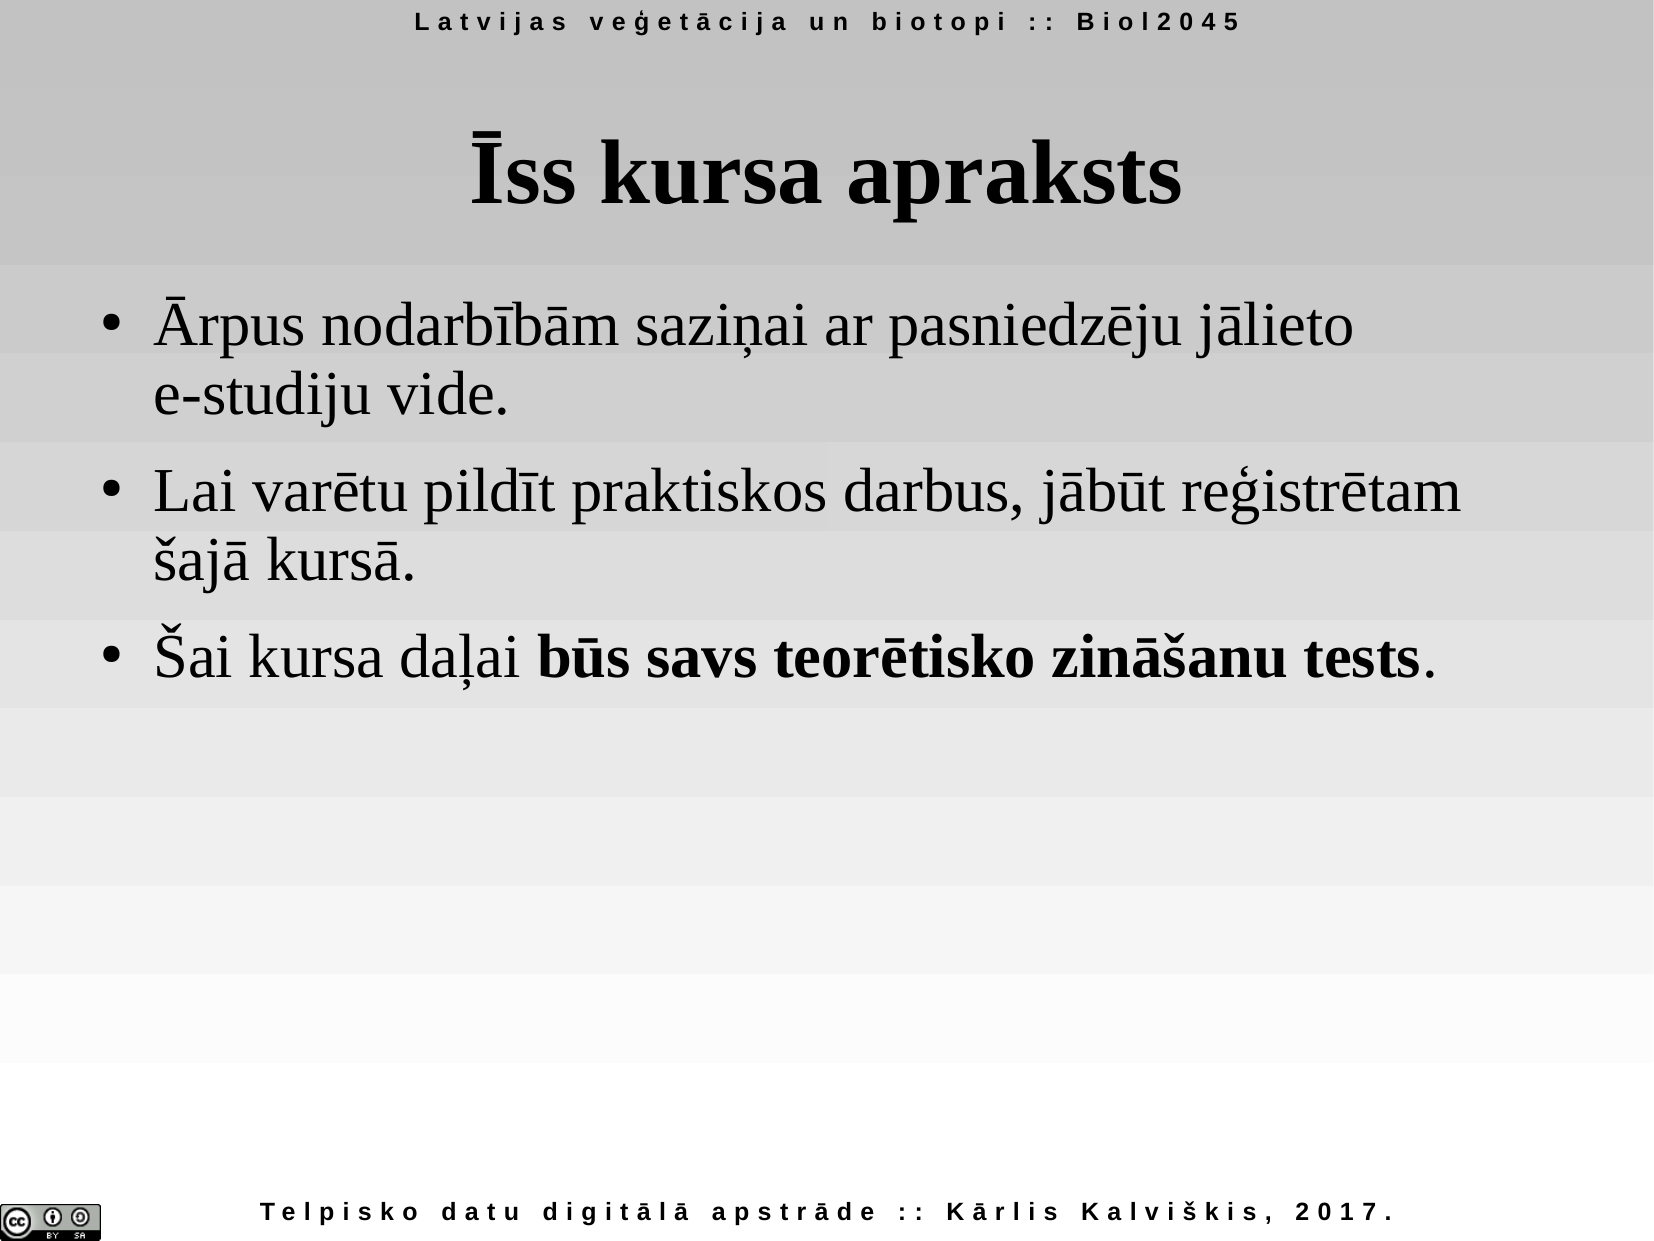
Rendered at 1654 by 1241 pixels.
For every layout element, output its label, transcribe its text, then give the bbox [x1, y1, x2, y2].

list Ārpus nodarbībām saziņai ar pasniedzēju jālieto e‑studiju vide. Lai varētu pildīt praktiskos darbus, jābūt reģistrētam šajā kursā. Šai kursa daļai būs savs teorētisko zināšanu tests. [82, 296, 1571, 1113]
picture [0, 0, 1654, 1241]
title Īss kursa apraksts [29, 49, 1625, 296]
